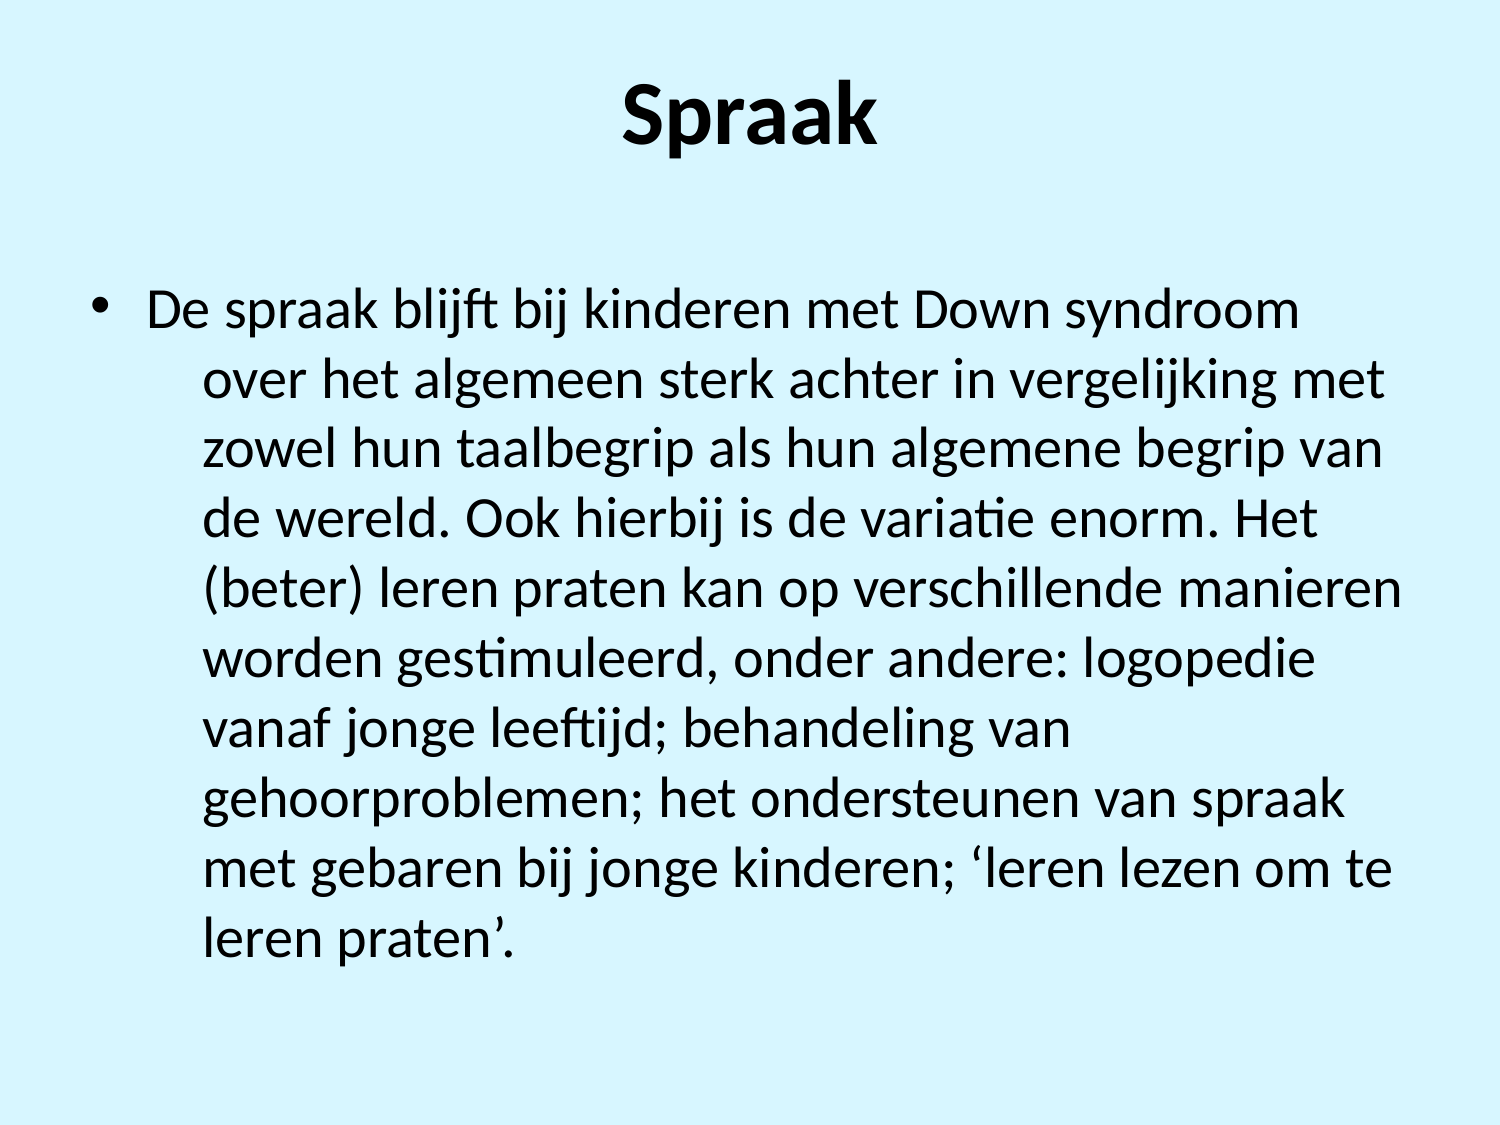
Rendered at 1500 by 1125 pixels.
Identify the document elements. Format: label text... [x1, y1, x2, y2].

list De spraak blijft bij kinderen met Down syndroom over het algemeen sterk achter in vergelijking met zowel hun taalbegrip als hun algemene begrip van de wereld. Ook hierbij is de variatie enorm. Het (beter) leren praten kan op verschillende manieren worden gestimuleerd, onder andere: logopedie vanaf jonge leeftijd; behandeling van gehoorproblemen; het ondersteunen van spraak met gebaren bij jonge kinderen; ‘leren lezen om te leren praten’. [75, 262, 1426, 1005]
title Spraak [75, 45, 1426, 233]
